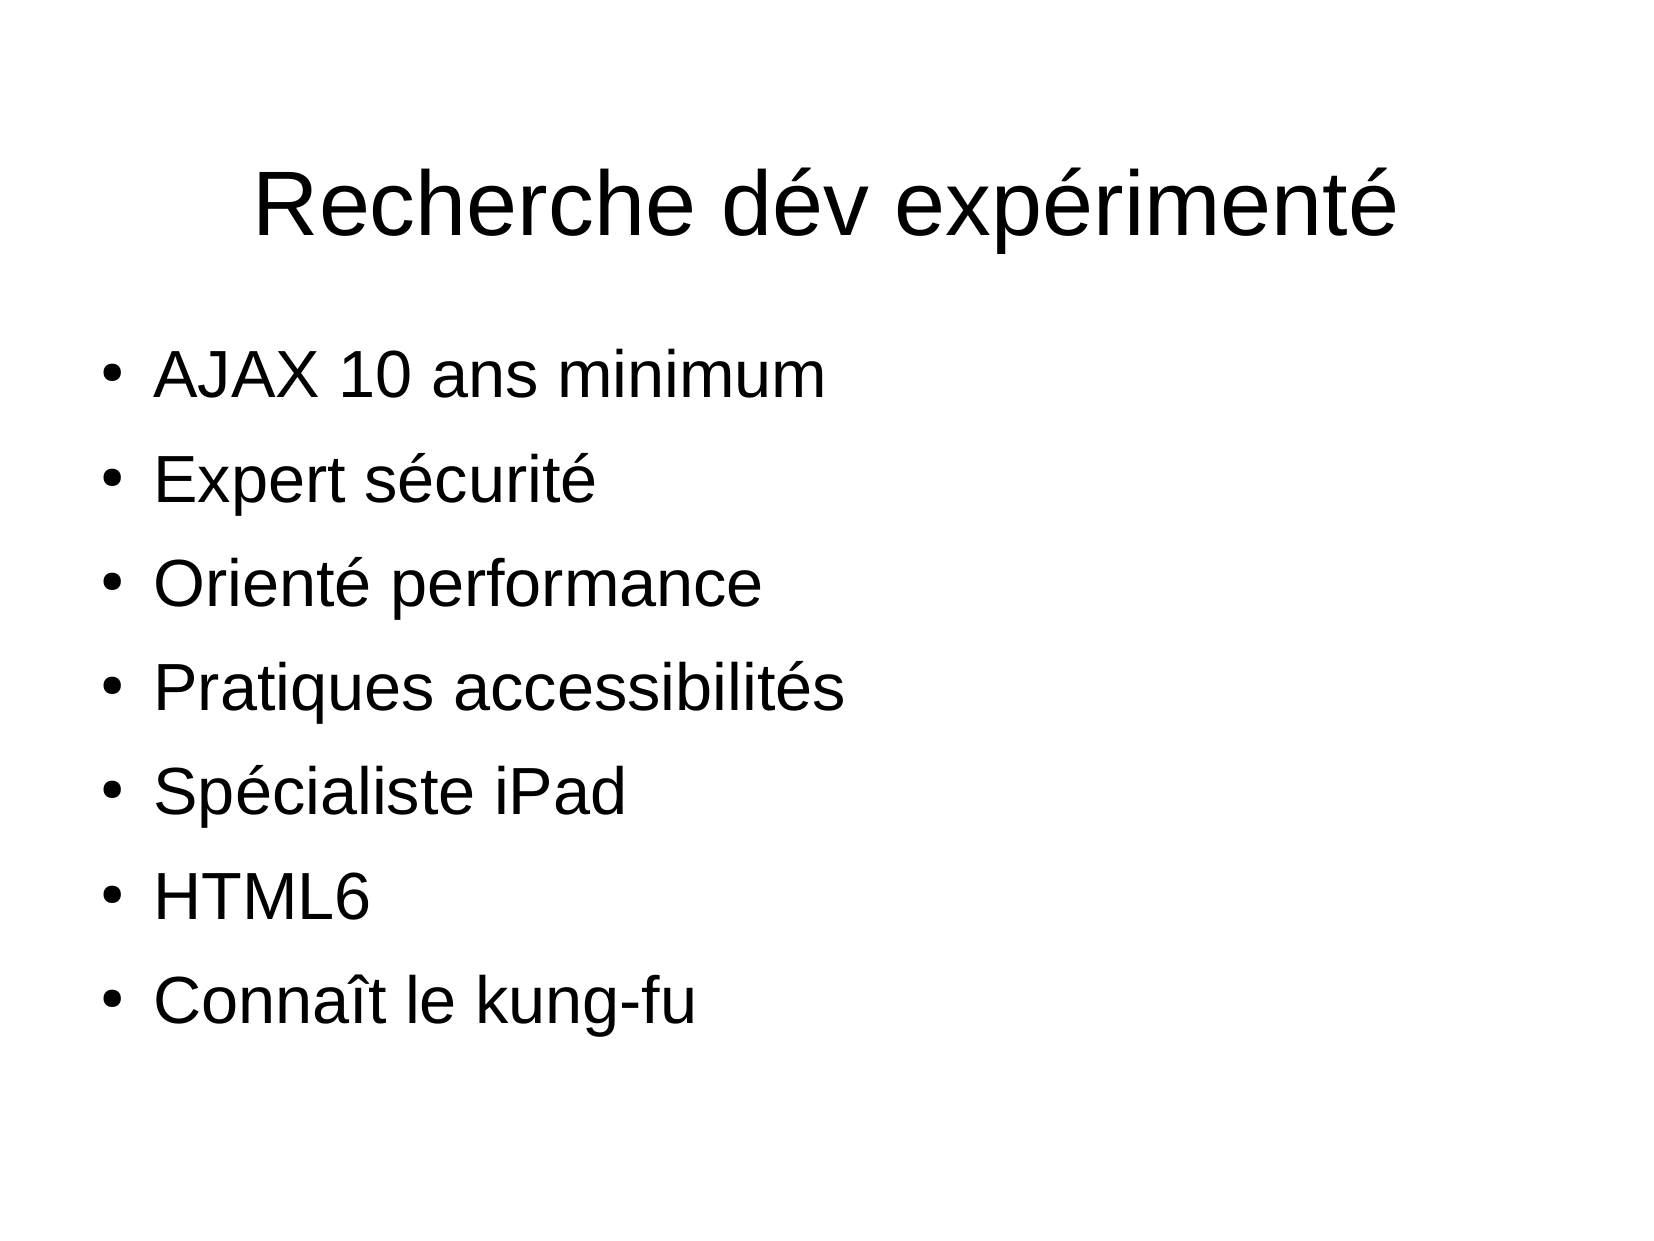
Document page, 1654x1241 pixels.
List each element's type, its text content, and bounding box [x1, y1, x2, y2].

list AJAX 10 ans minimum Expert sécurité Orienté performance Pratiques accessibilités Spécialiste iPad HTML6 Connaît le kung-fu [82, 337, 1571, 1156]
title Recherche dév expérimenté [82, 49, 1571, 257]
